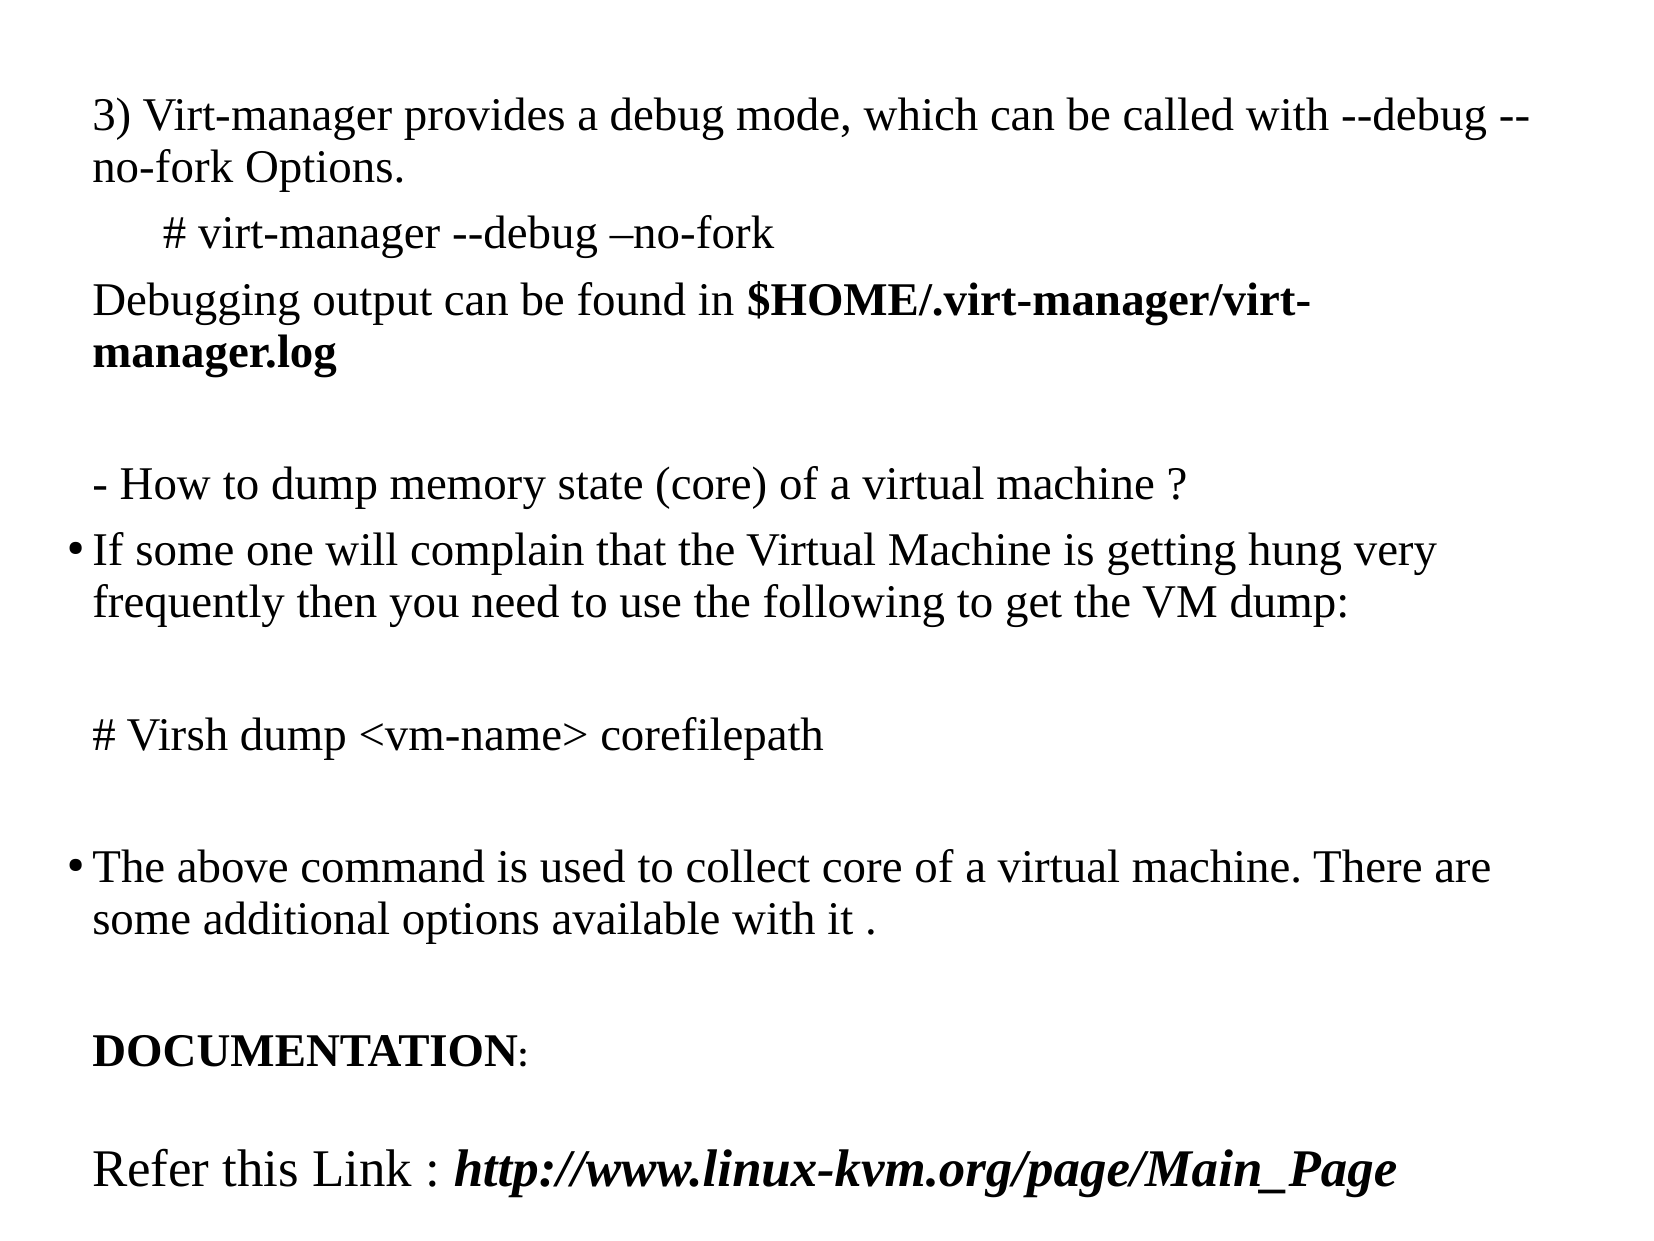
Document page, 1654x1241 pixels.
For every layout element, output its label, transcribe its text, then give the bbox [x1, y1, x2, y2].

list 3) Virt-manager provides a debug mode, which can be called with --debug --no-fork Options. # virt-manager --debug –no-fork Debugging output can be found in $HOME/.virt-manager/virt-manager.log - How to dump memory state (core) of a virtual machine ? If some one will complain that the Virtual Machine is getting hung very frequently then you need to use the following to get the VM dump: # Virsh dump <vm-name> corefilepath The above command is used to collect core of a virtual machine. There are some additional options available with it . DOCUMENTATION: Refer this Link : http://www.linux-kvm.org/page/Main_Page [59, 88, 1548, 1211]
